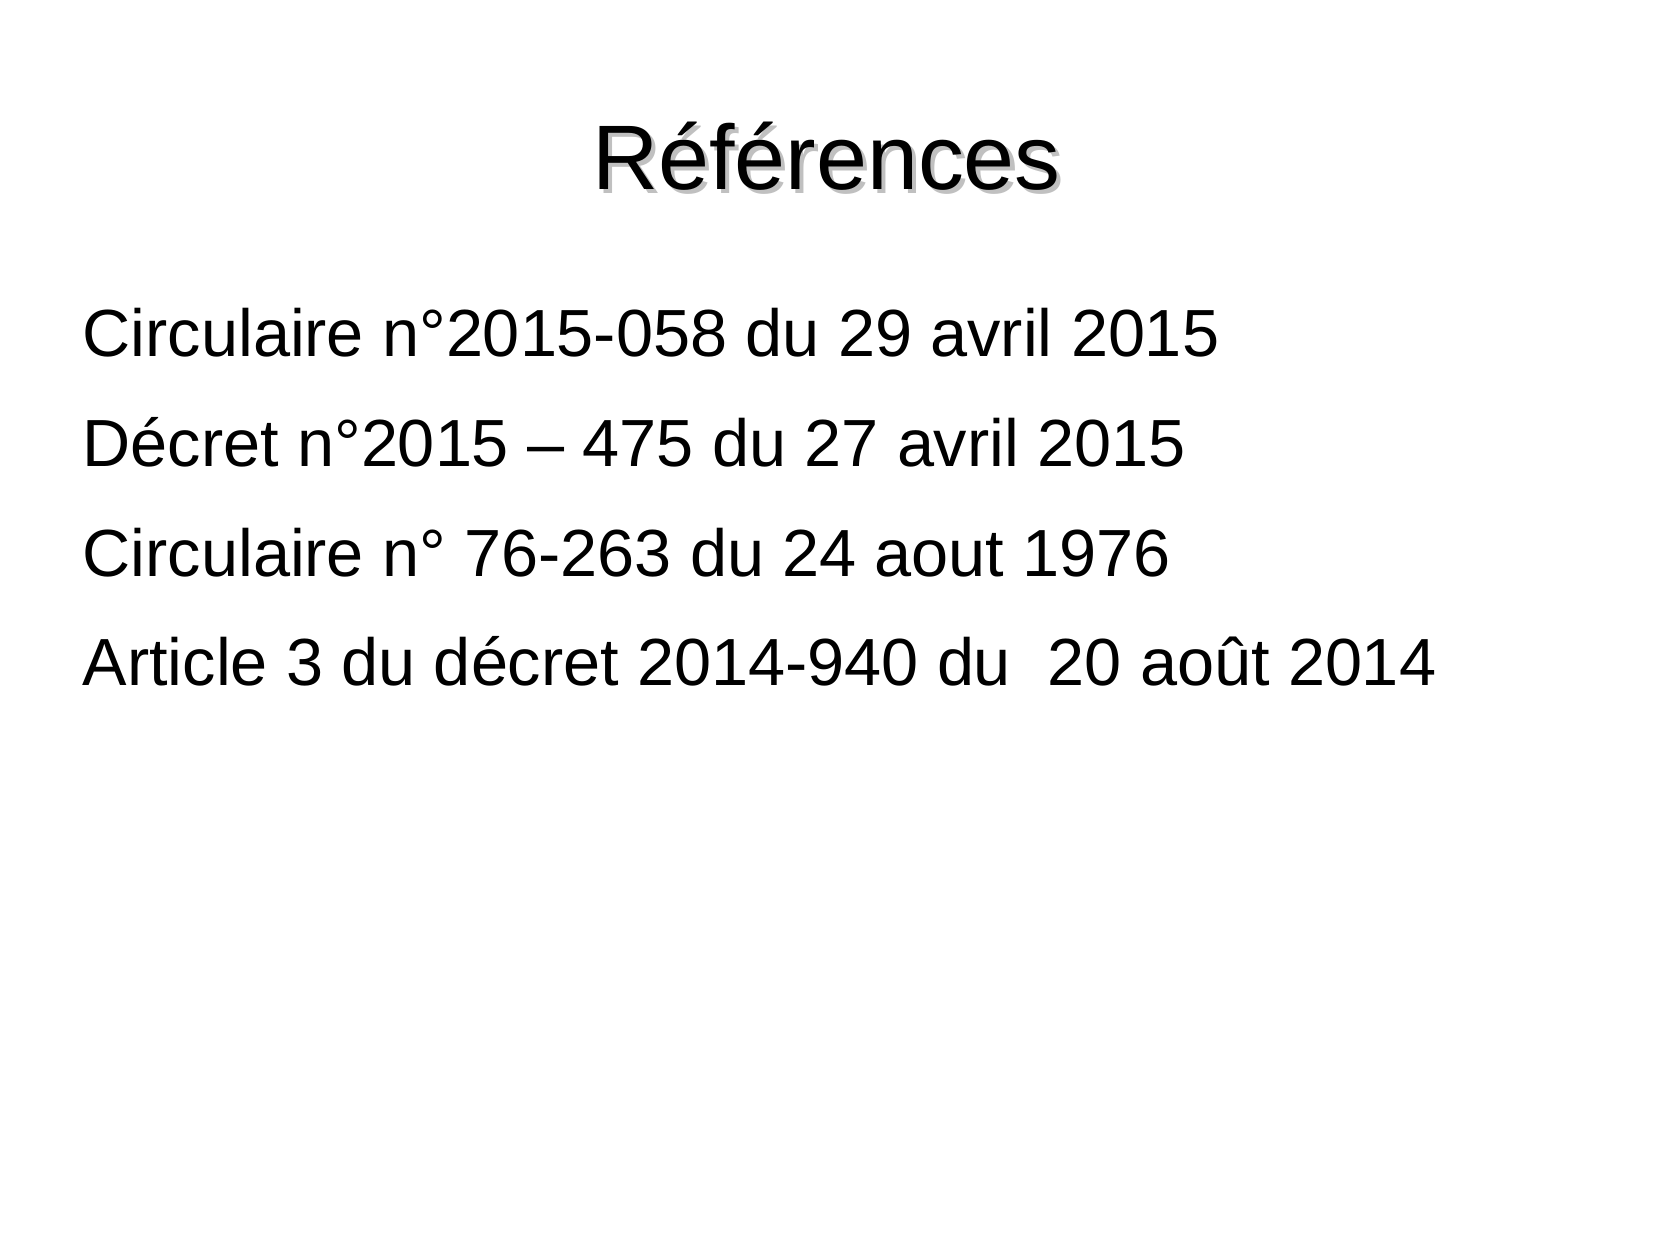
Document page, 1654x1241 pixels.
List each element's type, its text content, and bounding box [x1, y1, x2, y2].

list Circulaire n°2015-058 du 29 avril 2015 Décret n°2015 – 475 du 27 avril 2015 Circulaire n° 76-263 du 24 aout 1976 Article 3 du décret 2014-940 du 20 août 2014 [82, 290, 1571, 1010]
title Références [82, 49, 1571, 257]
